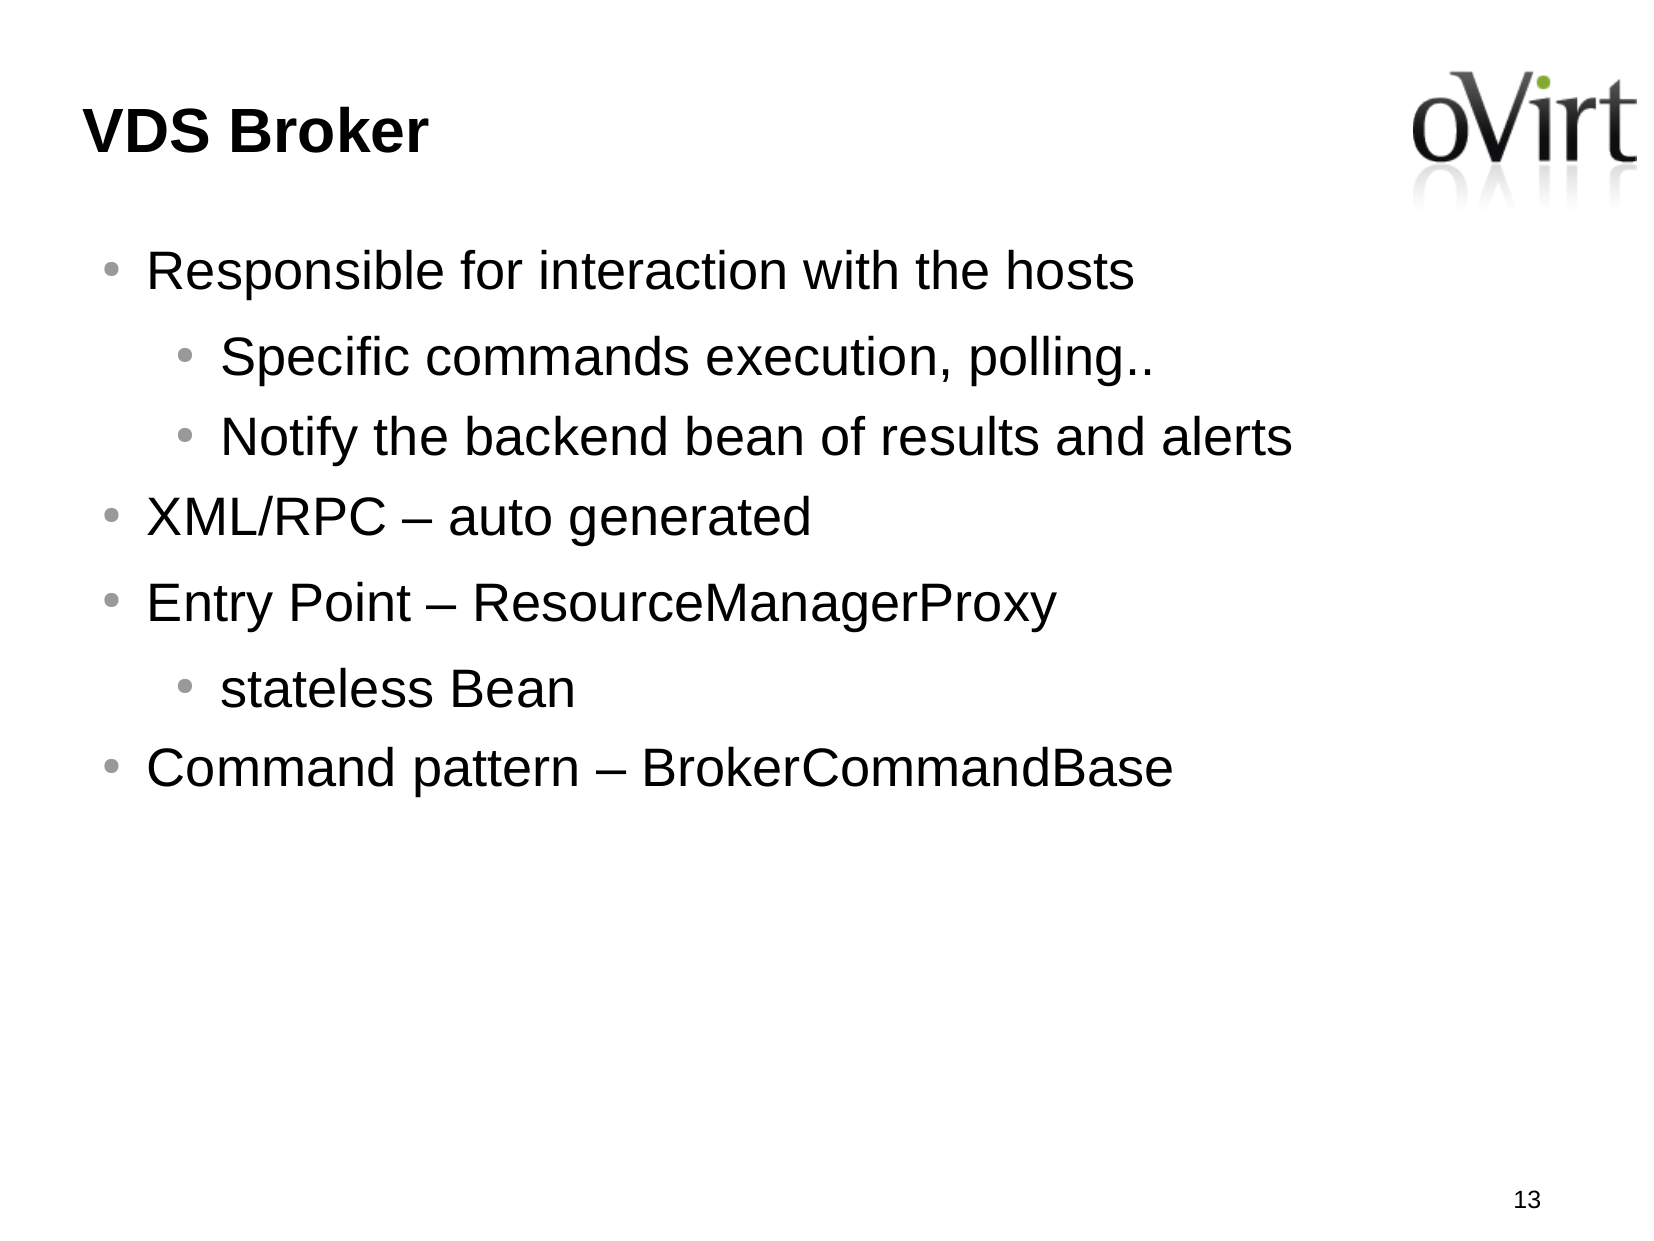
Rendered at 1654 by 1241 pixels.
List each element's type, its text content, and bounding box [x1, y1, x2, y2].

title VDS Broker [82, 37, 1303, 226]
list Responsible for interaction with the hosts Specific commands execution, polling.. Notify the backend bean of results and alerts XML/RPC – auto generated Entry Point – ResourceManagerProxy stateless Bean Command pattern – BrokerCommandBase [86, 244, 1576, 1039]
picture [1413, 63, 1637, 212]
